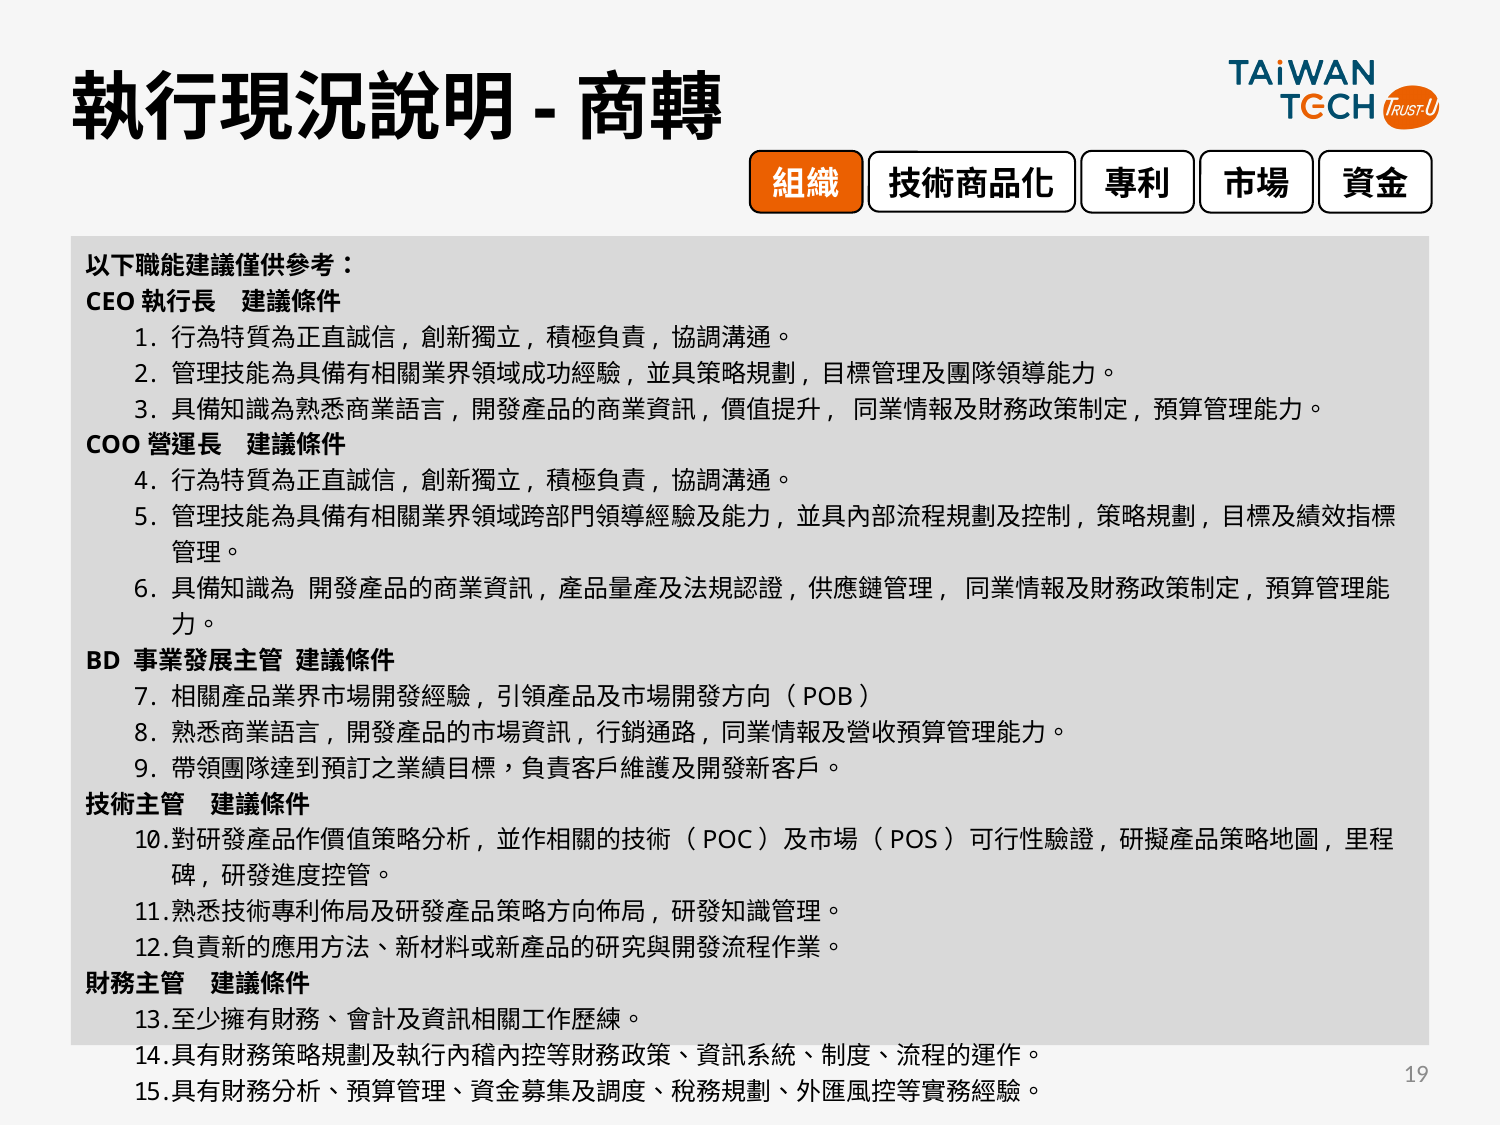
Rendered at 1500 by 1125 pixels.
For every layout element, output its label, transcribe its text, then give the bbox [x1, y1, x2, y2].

text_box 技術商品化 [868, 151, 1076, 212]
title 執行現況說明-商轉 [55, 33, 1444, 156]
slide_number <編號> [1106, 1042, 1445, 1103]
text_box 市場 [1200, 150, 1313, 213]
text_box 資金 [1319, 150, 1432, 213]
text_box 組織 [749, 150, 863, 213]
text_box 以下職能建議僅供參考： CEO執行長 建議條件 行為特質為正直誠信, 創新獨立, 積極負責, 協調溝通。 管理技能為具備有相關業界領域成功經驗, 並具策略規劃, 目標管理及團隊領導能力。 具備知識為熟悉商業語言, 開發產品的商業資訊, 價值提升, 同業情報及財務政策制定, 預算管理能力。 COO營運長 建議條件 行為特質為正直誠信, 創新獨立, 積極負責, 協調溝通。 管理技能為具備有相關業界領域跨部門領導經驗及能力, 並具內部流程規劃及控制, 策略規劃, 目標及績效指標管理。 具備知識為 開發產品的商業資訊, 產品量產及法規認證, 供應鏈管理, 同業情報及財務政策制定, 預算管理能力。 BD 事業發展主管 建議條件 相關產品業界市場開發經驗, 引領產品及市場開發方向（POB） 熟悉商業語言, 開發產品的市場資訊, 行銷通路, 同業情報及營收預算管理能力。 帶領團隊達到預訂之業績目標，負責客戶維護及開發新客戶。 技術主管 建議條件 對研發產品作價值策略分析, 並作相關的技術（POC）及市場（POS）可行性驗證, 研擬產品策略地圖, 里程碑, 研發進度控管。 熟悉技術專利佈局及研發產品策略方向佈局, 研發知識管理。 負責新的應用方法、新材料或新產品的研究與開發流程作業。 財務主管 建議條件 至少擁有財務、會計及資訊相關工作歷練。 具有財務策略規劃及執行內稽內控等財務政策、資訊系統、制度、流程的運作。 具有財務分析、預算管理、資金募集及調度、稅務規劃、外匯風控等實務經驗。 [70, 236, 1430, 1046]
text_box 專利 [1081, 150, 1194, 213]
